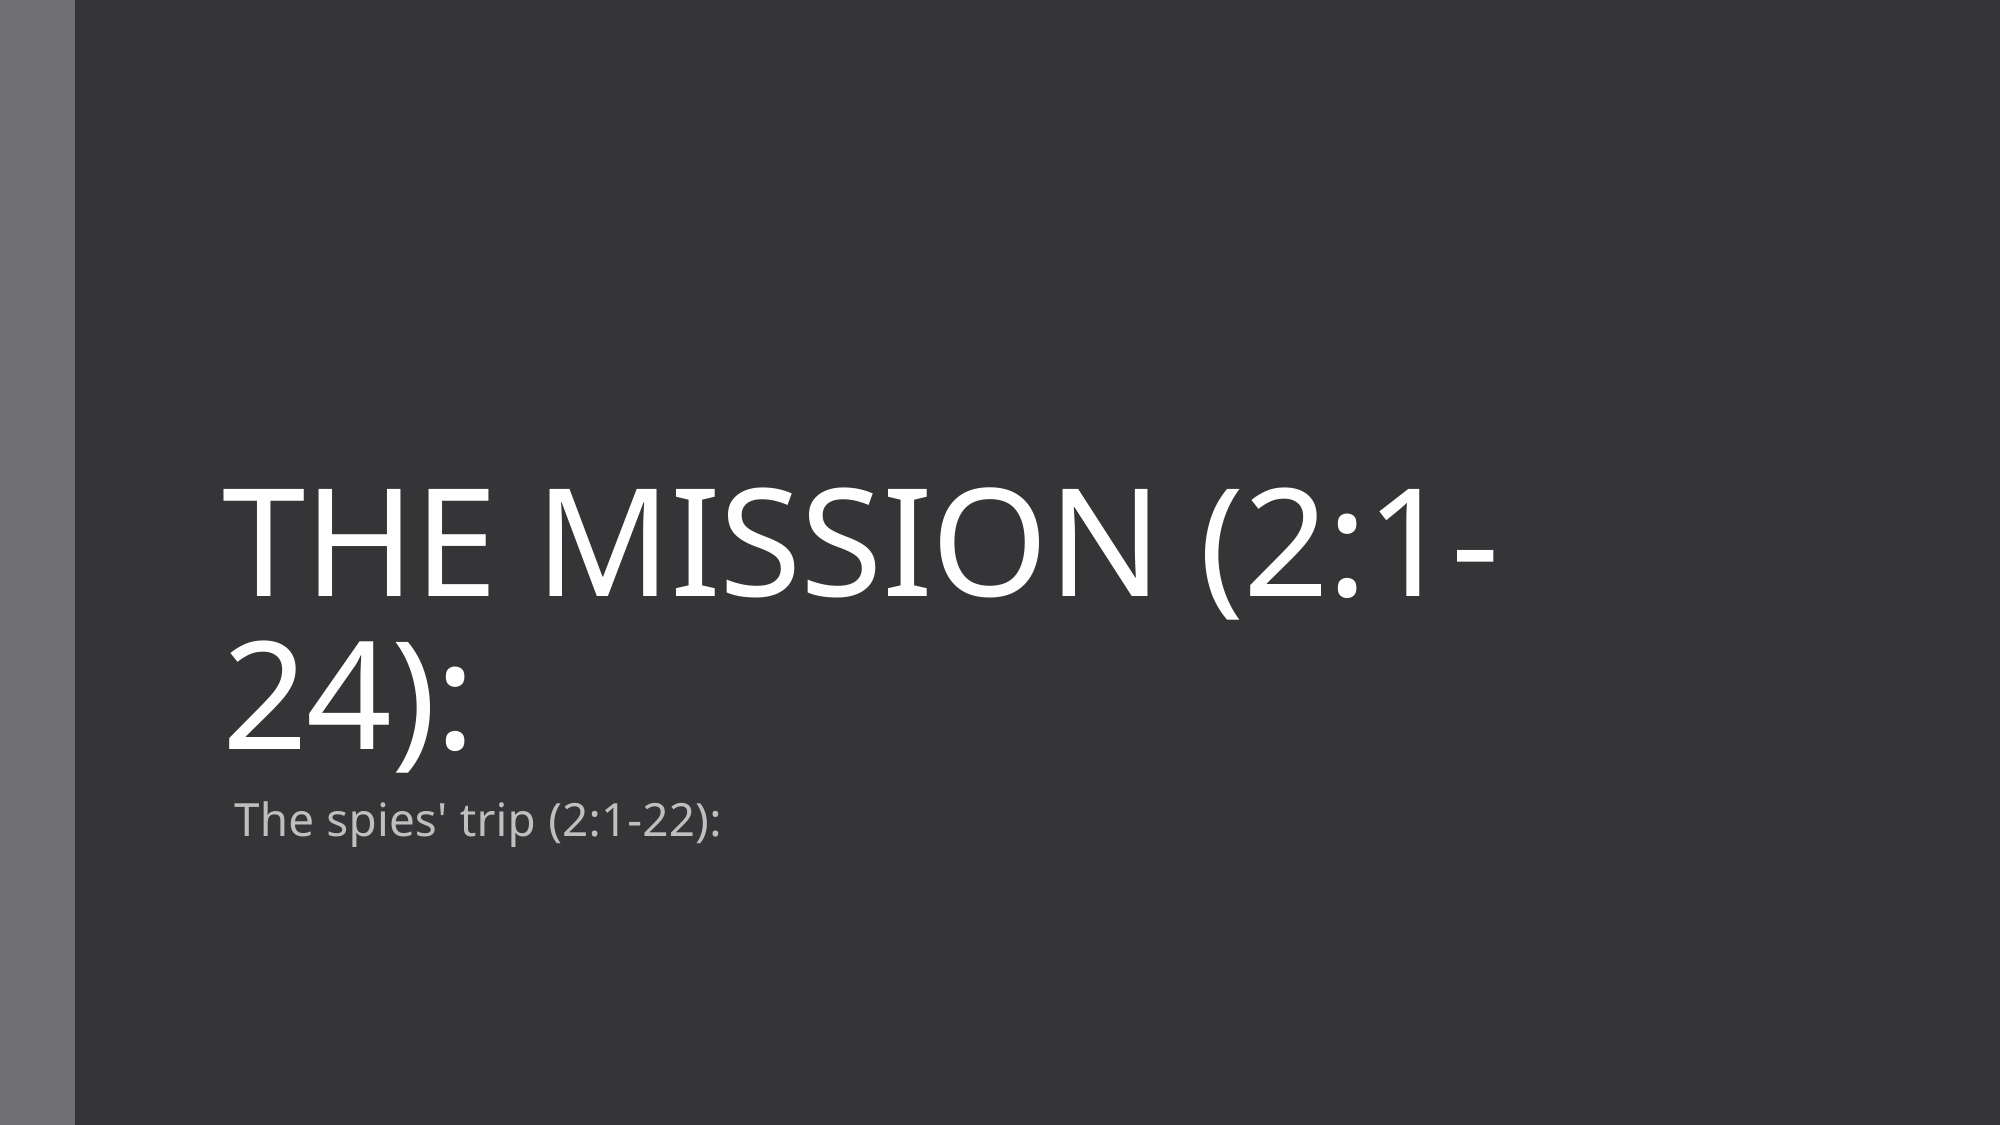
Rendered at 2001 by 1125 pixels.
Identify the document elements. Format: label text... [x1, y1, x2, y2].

title THE MISSION (2:1-24): [206, 124, 1752, 787]
subtitle The spies' trip (2:1-22): [206, 787, 1752, 1066]
